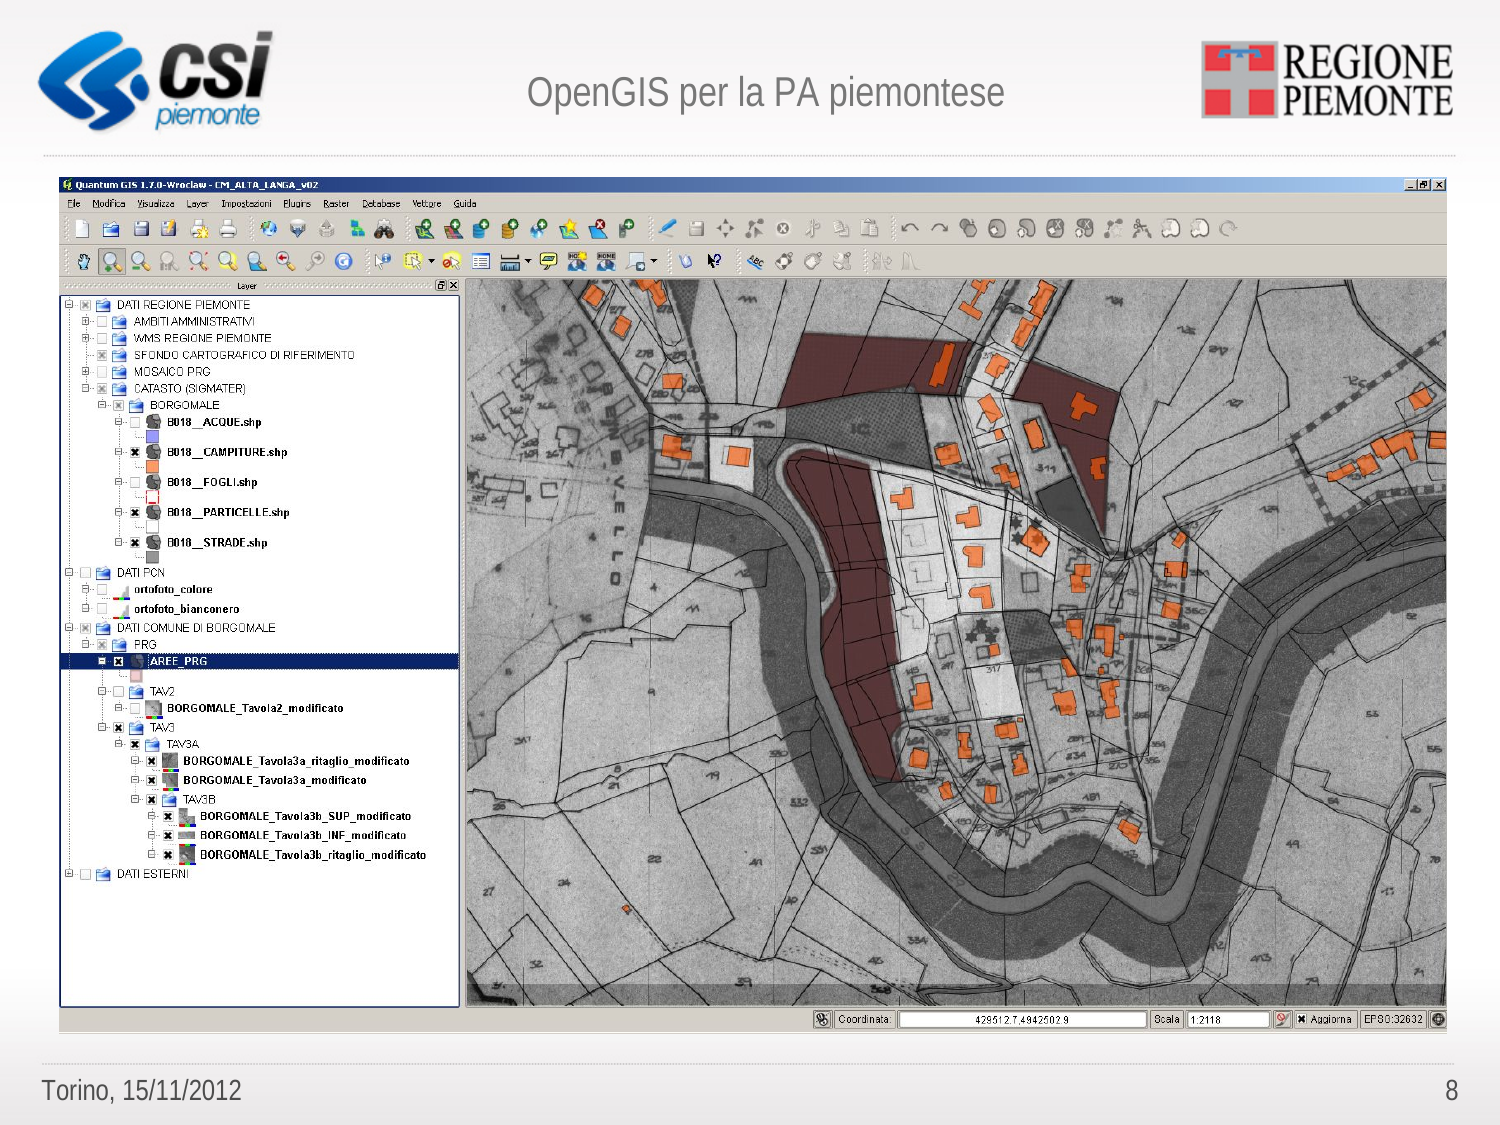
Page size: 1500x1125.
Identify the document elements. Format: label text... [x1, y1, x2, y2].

list Immagine openGIS [59, 268, 1453, 1064]
picture [0, 0, 1500, 1125]
title OpenGIS per la PA e oltre [47, 158, 1447, 370]
